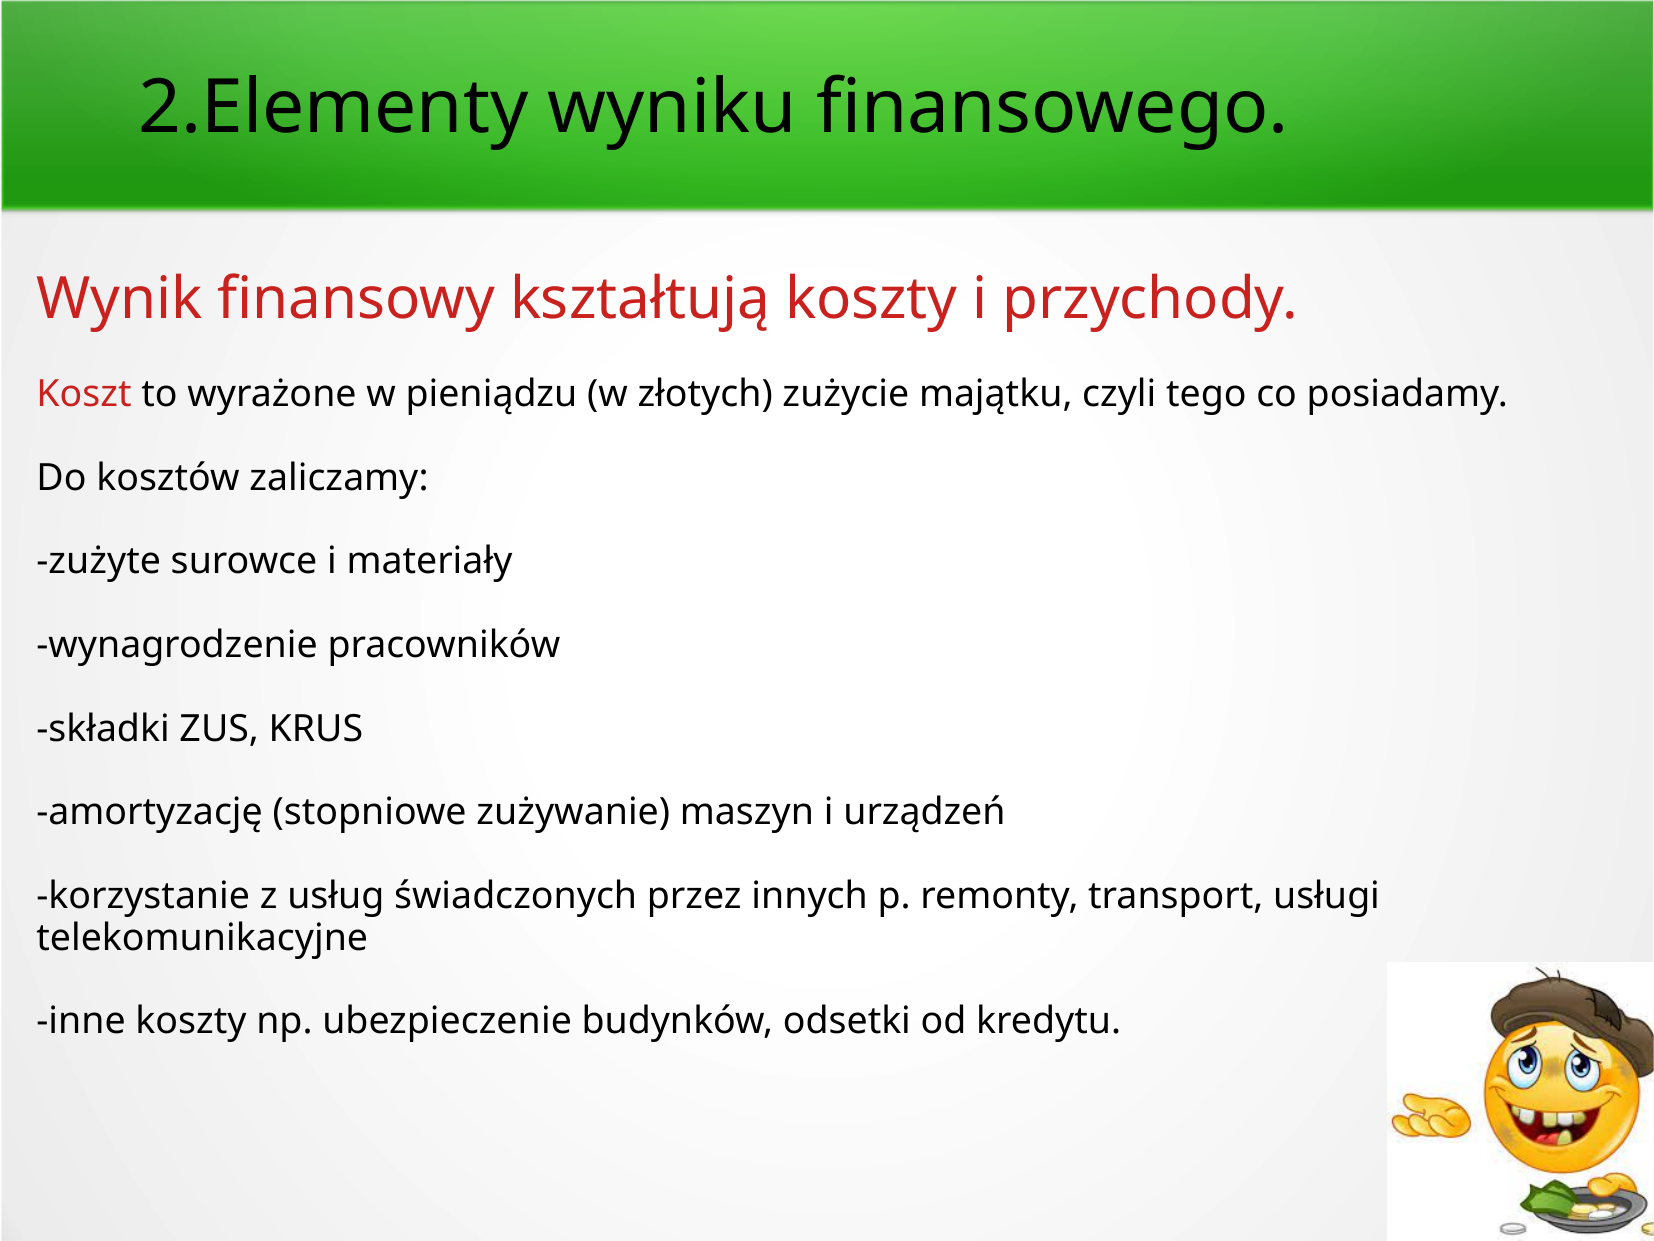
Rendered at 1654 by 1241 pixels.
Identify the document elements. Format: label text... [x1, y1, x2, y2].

title 2.Elementy wyniku finansowego. [138, 38, 1625, 178]
text_box Wynik finansowy kształtują koszty i przychody. Koszt to wyrażone w pieniądzu (w złotych) zużycie majątku, czyli tego co posiadamy. Do kosztów zaliczamy: -zużyte surowce i materiały -wynagrodzenie pracowników -składki ZUS, KRUS -amortyzację (stopniowe zużywanie) maszyn i urządzeń -korzystanie z usług świadczonych przez innych p. remonty, transport, usługi telekomunikacyjne -inne koszty np. ubezpieczenie budynków, odsetki od kredytu. [21, 258, 1639, 1092]
picture [1387, 962, 1654, 1241]
